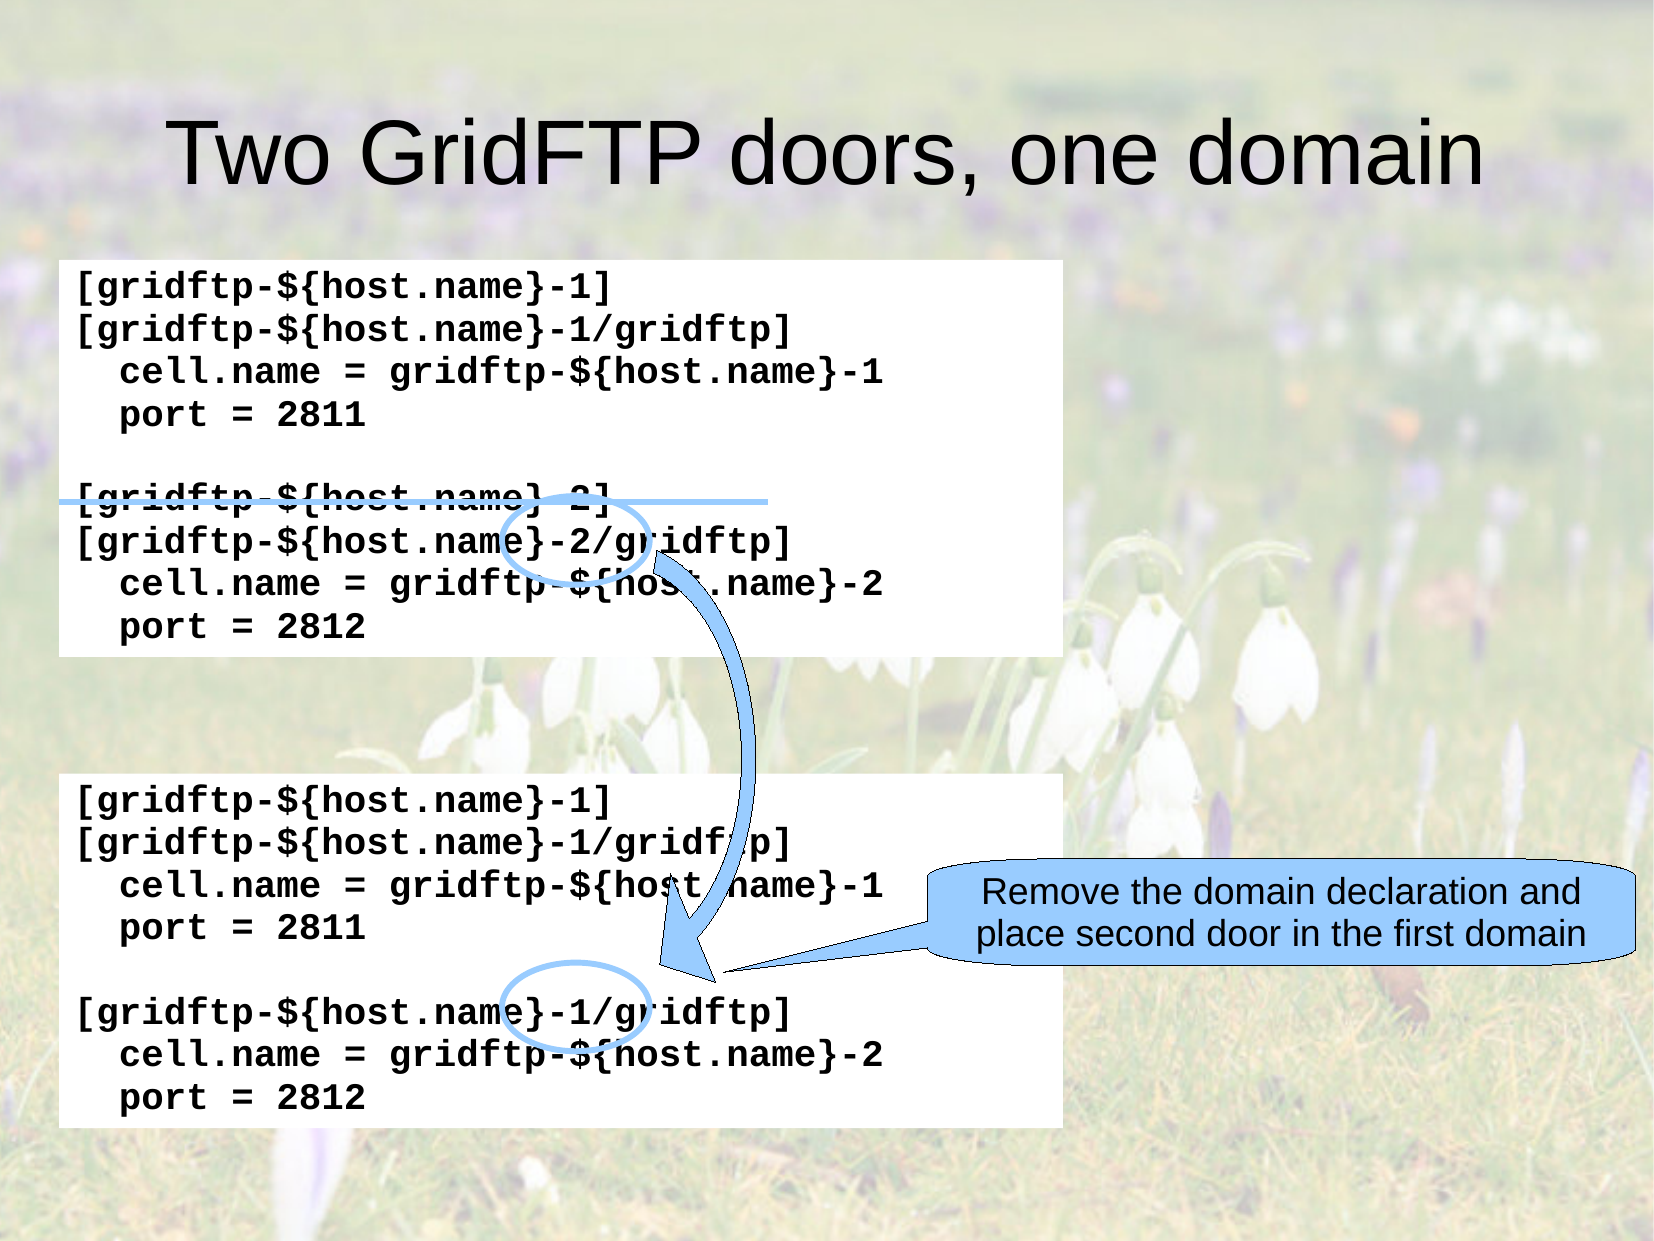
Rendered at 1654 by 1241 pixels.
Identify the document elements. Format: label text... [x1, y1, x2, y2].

text_box [gridftp-${host.name}-1] [gridftp-${host.name}-1/gridftp] cell.name = gridftp-${host.name}-1 port = 2811 [gridftp-${host.name}-2] [gridftp-${host.name}-2/gridftp] cell.name = gridftp-${host.name}-2 port = 2812 [59, 259, 1063, 657]
text_box [gridftp-${host.name}-1] [gridftp-${host.name}-1/gridftp] cell.name = gridftp-${host.name}-1 port = 2811 [gridftp-${host.name}-1/gridftp] cell.name = gridftp-${host.name}-2 port = 2812 [59, 773, 1063, 1129]
title Two GridFTP doors, one domain [82, 49, 1571, 257]
text_box Remove the domain declaration and place second door in the first domain [723, 858, 1636, 973]
picture [0, 0, 1654, 1241]
text_box [gridftp-${host.name}-1] [gridftp-${host.name}-1/gridftp] cell.name = gridftp-${host.name}-1 port = 2811 [gridftp-${host.name}-2] [gridftp-${host.name}-2/gridftp] cell.name = gridftp-${host.name}-2 port = 2812 [505, 505, 646, 581]
text_box [653, 550, 756, 983]
